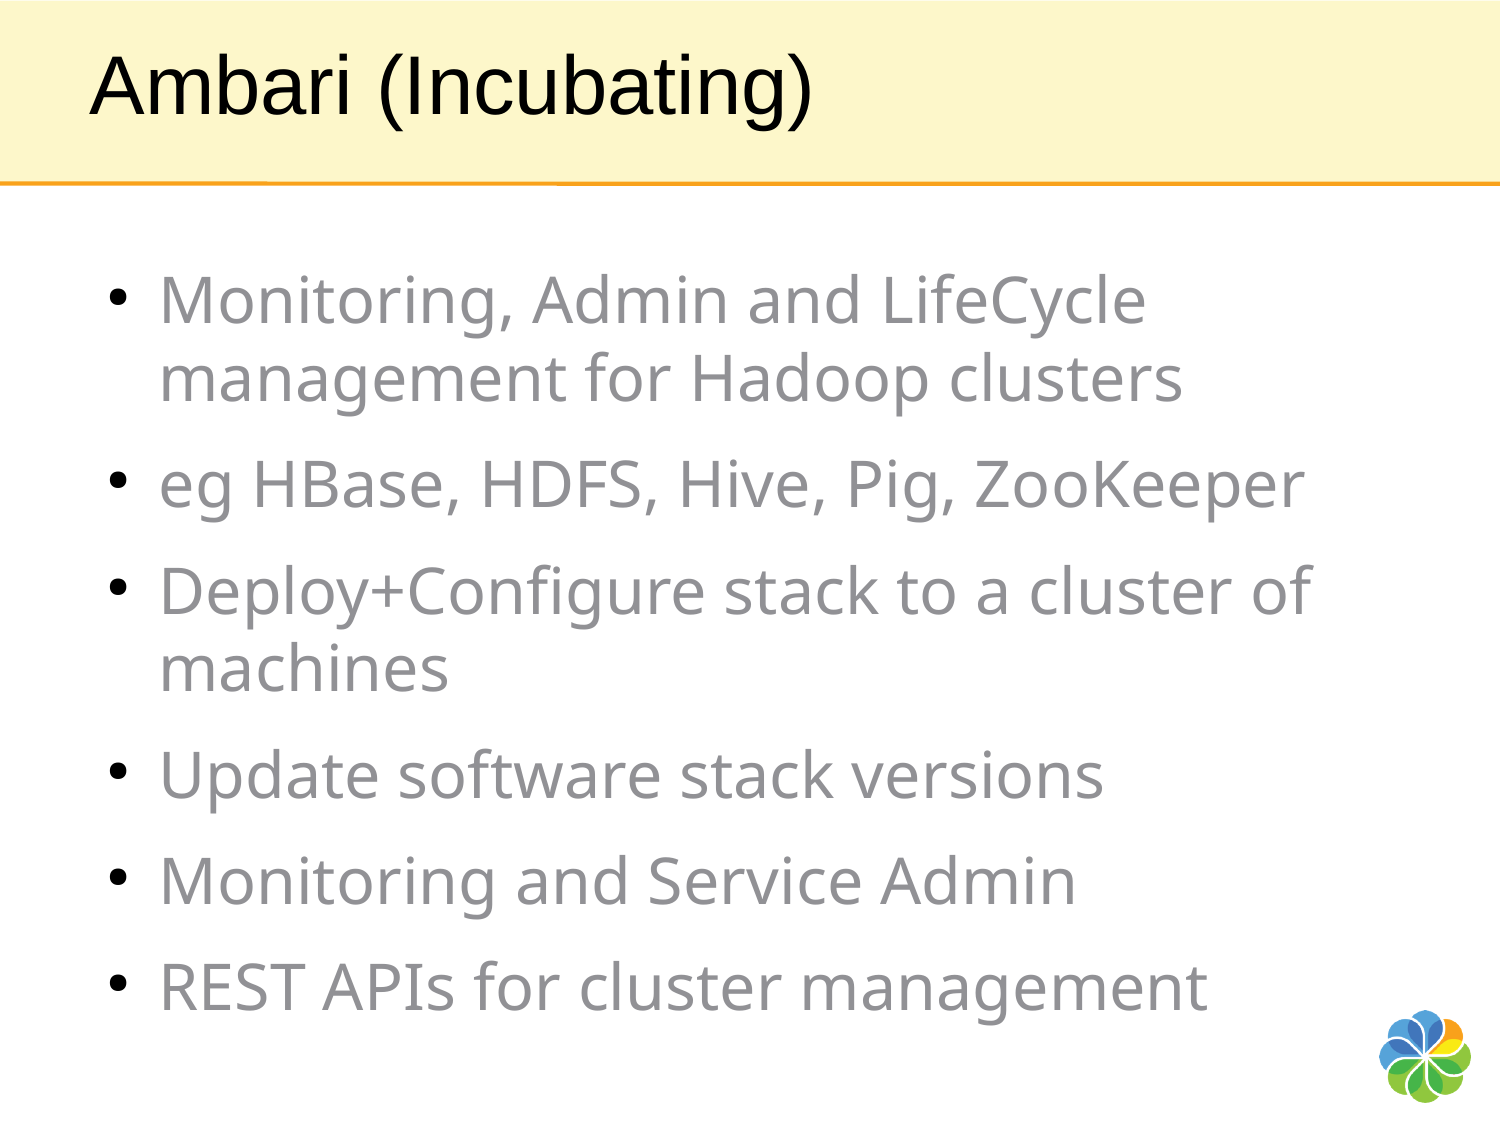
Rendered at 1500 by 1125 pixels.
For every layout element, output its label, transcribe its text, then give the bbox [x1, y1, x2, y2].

list Monitoring, Admin and LifeCycle management for Hadoop clusters eg HBase, HDFS, Hive, Pig, ZooKeeper Deploy+Configure stack to a cluster of machines Update software stack versions Monitoring and Service Admin REST APIs for cluster management [75, 251, 1477, 1034]
picture [1379, 1034, 1471, 1103]
title Ambari (Incubating) [75, 24, 1425, 163]
list [761, 251, 1425, 1005]
list [75, 356, 738, 1005]
